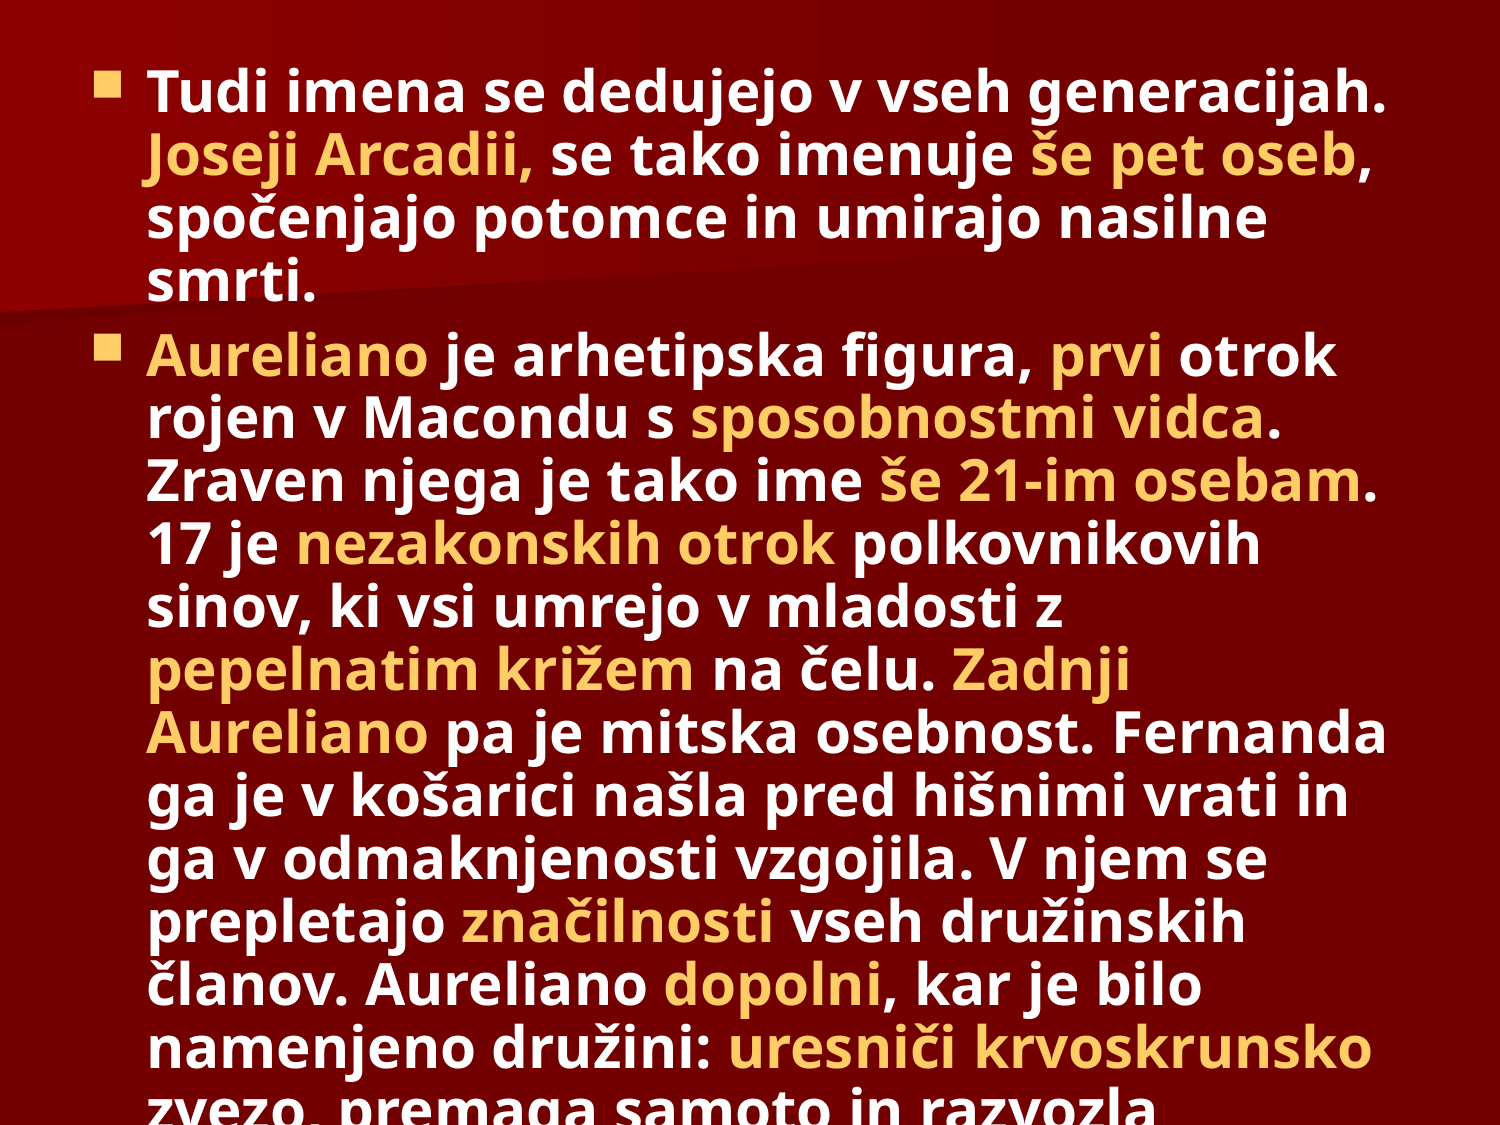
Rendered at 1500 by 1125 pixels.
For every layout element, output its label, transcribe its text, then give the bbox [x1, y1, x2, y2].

list Tudi imena se dedujejo v vseh generacijah. Joseji Arcadii, se tako imenuje še pet oseb, spočenjajo potomce in umirajo nasilne smrti. Aureliano je arhetipska figura, prvi otrok rojen v Macondu s sposobnostmi vidca. Zraven njega je tako ime še 21-im osebam. 17 je nezakonskih otrok polkovnikovih sinov, ki vsi umrejo v mladosti z pepelnatim križem na čelu. Zadnji Aureliano pa je mitska osebnost. Fernanda ga je v košarici našla pred hišnimi vrati in ga v odmaknjenosti vzgojila. V njem se prepletajo značilnosti vseh družinskih članov. Aureliano dopolni, kar je bilo namenjeno družini: uresniči krvoskrunsko zvezo, premaga samoto in razvozla Melquiadove pergamente. [75, 54, 1425, 1000]
